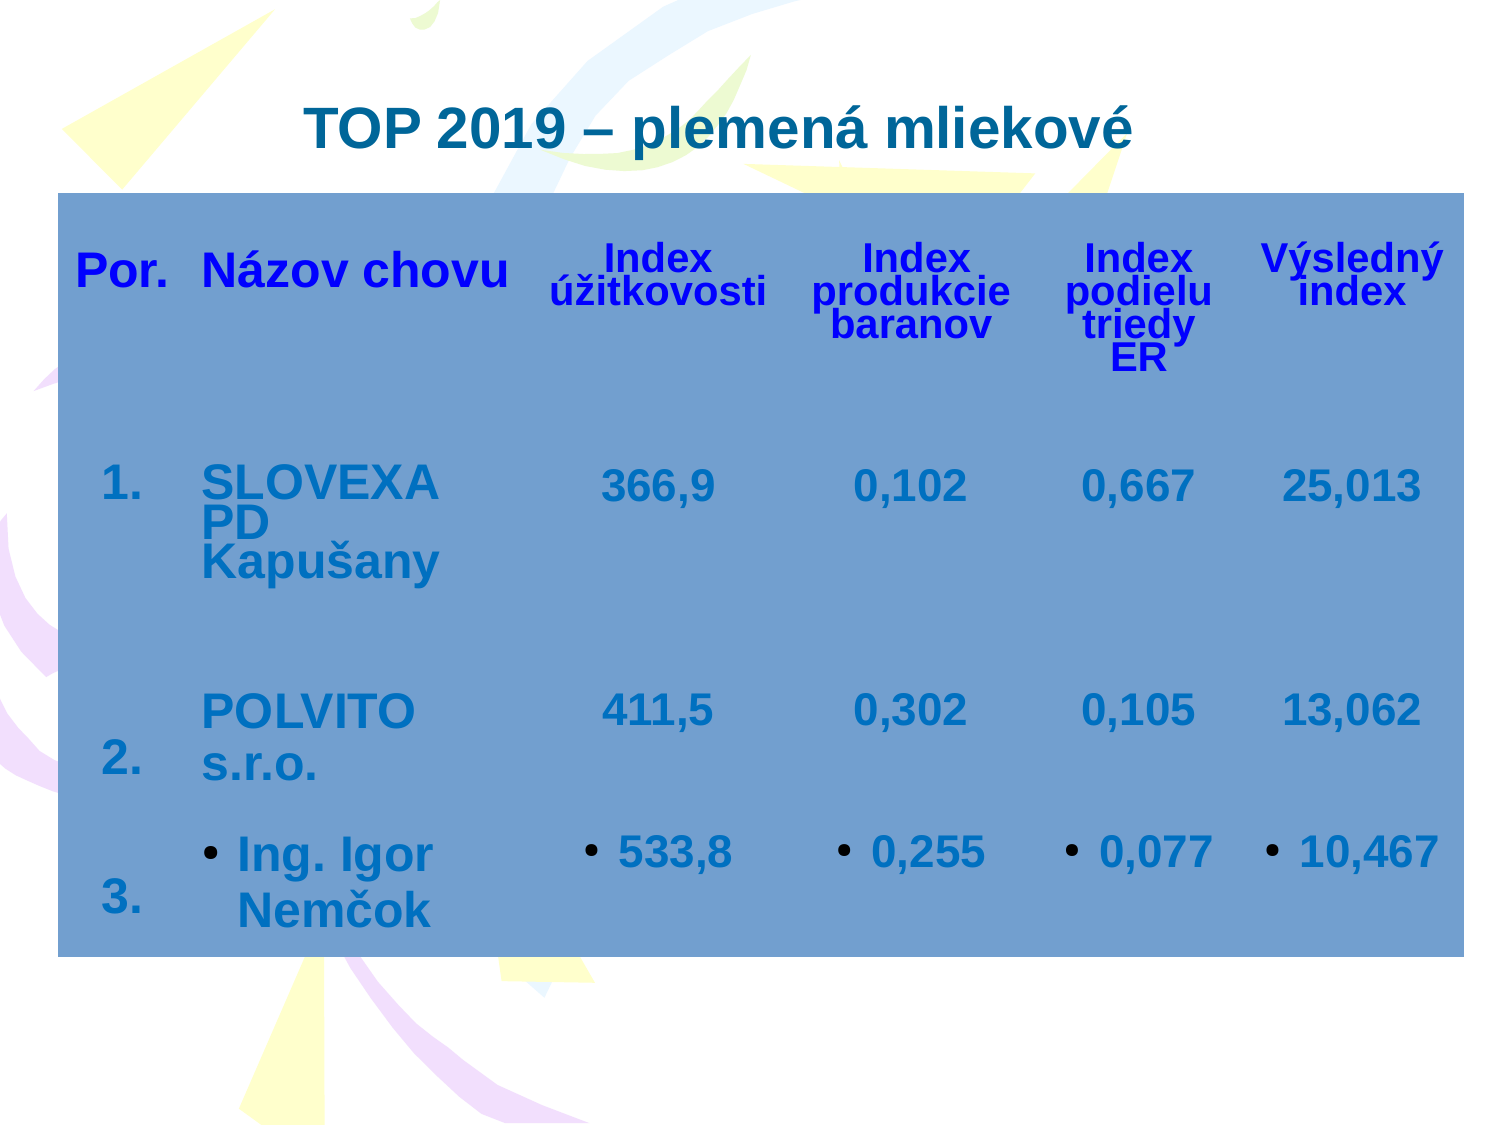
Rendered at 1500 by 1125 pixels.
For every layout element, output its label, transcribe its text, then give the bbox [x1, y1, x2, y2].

table_header Názov chovu [187, 193, 531, 405]
table_cell 10,467 [1241, 819, 1464, 957]
table_cell 3. [58, 819, 187, 957]
table_cell 0,105 [1037, 680, 1241, 819]
table_cell POLVITO s.r.o. [187, 680, 531, 819]
table_cell 0,077 [1037, 819, 1241, 957]
table_header Index úžitkovosti [531, 193, 785, 405]
table_cell 411,5 [531, 680, 785, 819]
table_cell 1. [58, 405, 187, 680]
table_cell Ing. Igor Nemčok [187, 819, 531, 957]
table_header Por. [58, 193, 187, 405]
table_cell SLOVEXA PD Kapušany [187, 405, 531, 680]
table_cell 2. [58, 680, 187, 819]
table_header Index podielu triedy ER [1037, 193, 1241, 405]
table_cell 366,9 [531, 405, 785, 680]
table_cell 13,062 [1241, 680, 1464, 819]
table_cell 0,302 [785, 680, 1037, 819]
table_cell 533,8 [531, 819, 785, 957]
table_cell 0,667 [1037, 405, 1241, 680]
table_header Index produkcie baranov [785, 193, 1037, 405]
table_cell 25,013 [1241, 405, 1464, 680]
text_box TOP 2019 – plemená mliekové [222, 82, 1216, 168]
table_cell 0,255 [785, 819, 1037, 957]
table_cell 0,102 [785, 405, 1037, 680]
table_header Výsledný index [1241, 193, 1464, 405]
